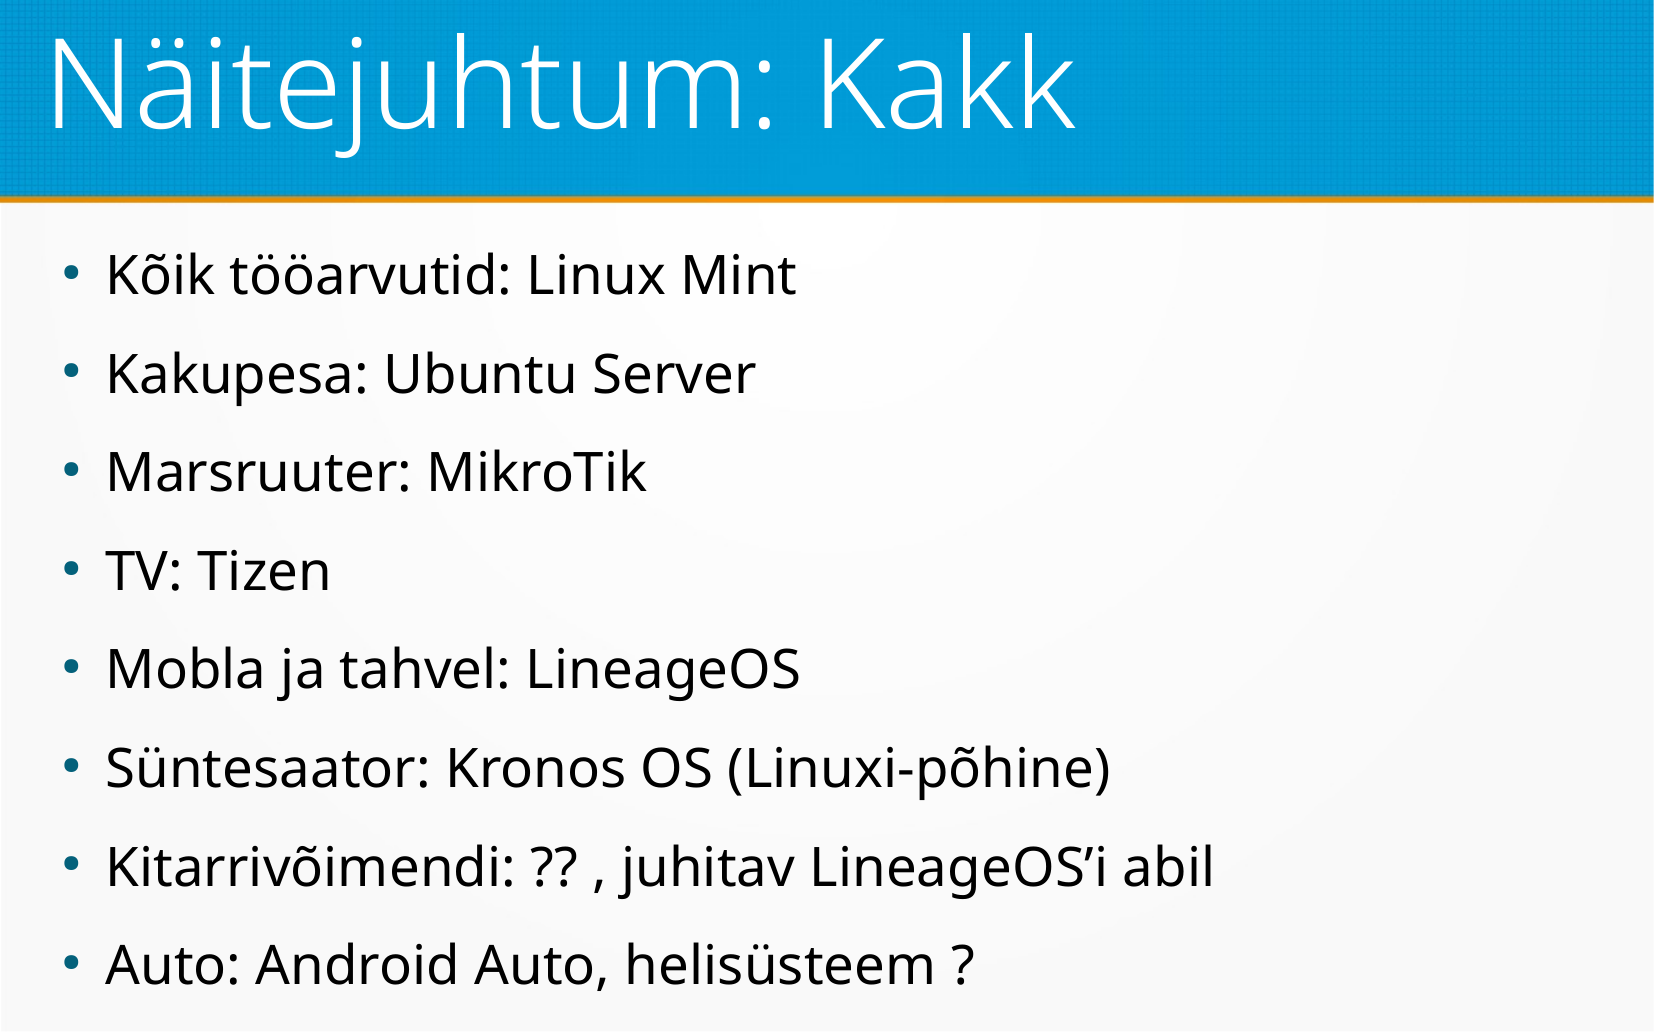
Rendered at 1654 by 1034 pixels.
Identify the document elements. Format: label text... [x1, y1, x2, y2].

picture [0, 195, 1654, 1034]
title Näitejuhtum: Kakk [43, 0, 1619, 166]
list Kõik tööarvutid: Linux Mint Kakupesa: Ubuntu Server Marsruuter: MikroTik TV: Tizen Mobla ja tahvel: LineageOS Süntesaator: Kronos OS (Linuxi-põhine) Kitarrivõimendi: ?? , juhitav LineageOS’i abil Auto: Android Auto, helisüsteem ? [47, 236, 1607, 1002]
